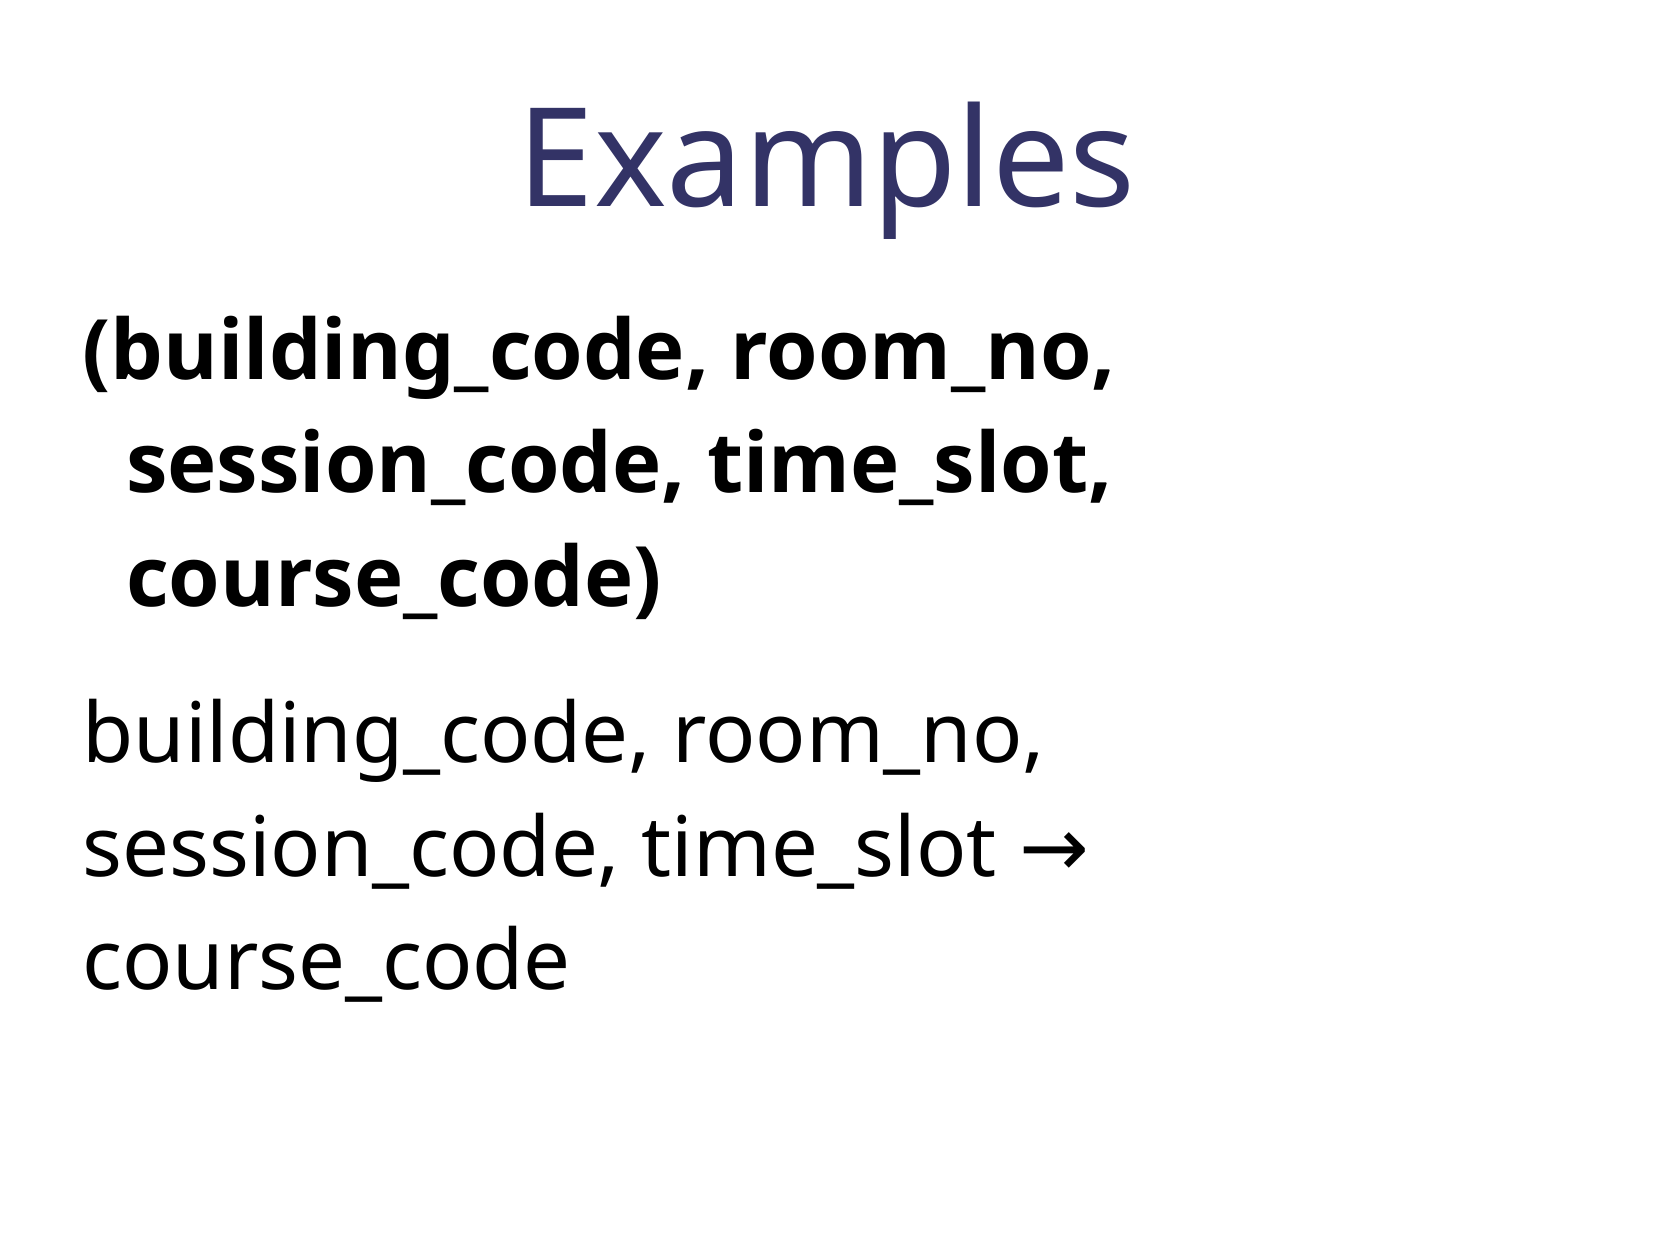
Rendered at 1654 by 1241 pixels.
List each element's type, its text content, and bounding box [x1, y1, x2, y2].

title Examples [82, 49, 1571, 257]
subtitle (building_code, room_no, session_code, time_slot, course_code) building_code, room_no, session_code, time_slot → course_code [82, 290, 1571, 1177]
